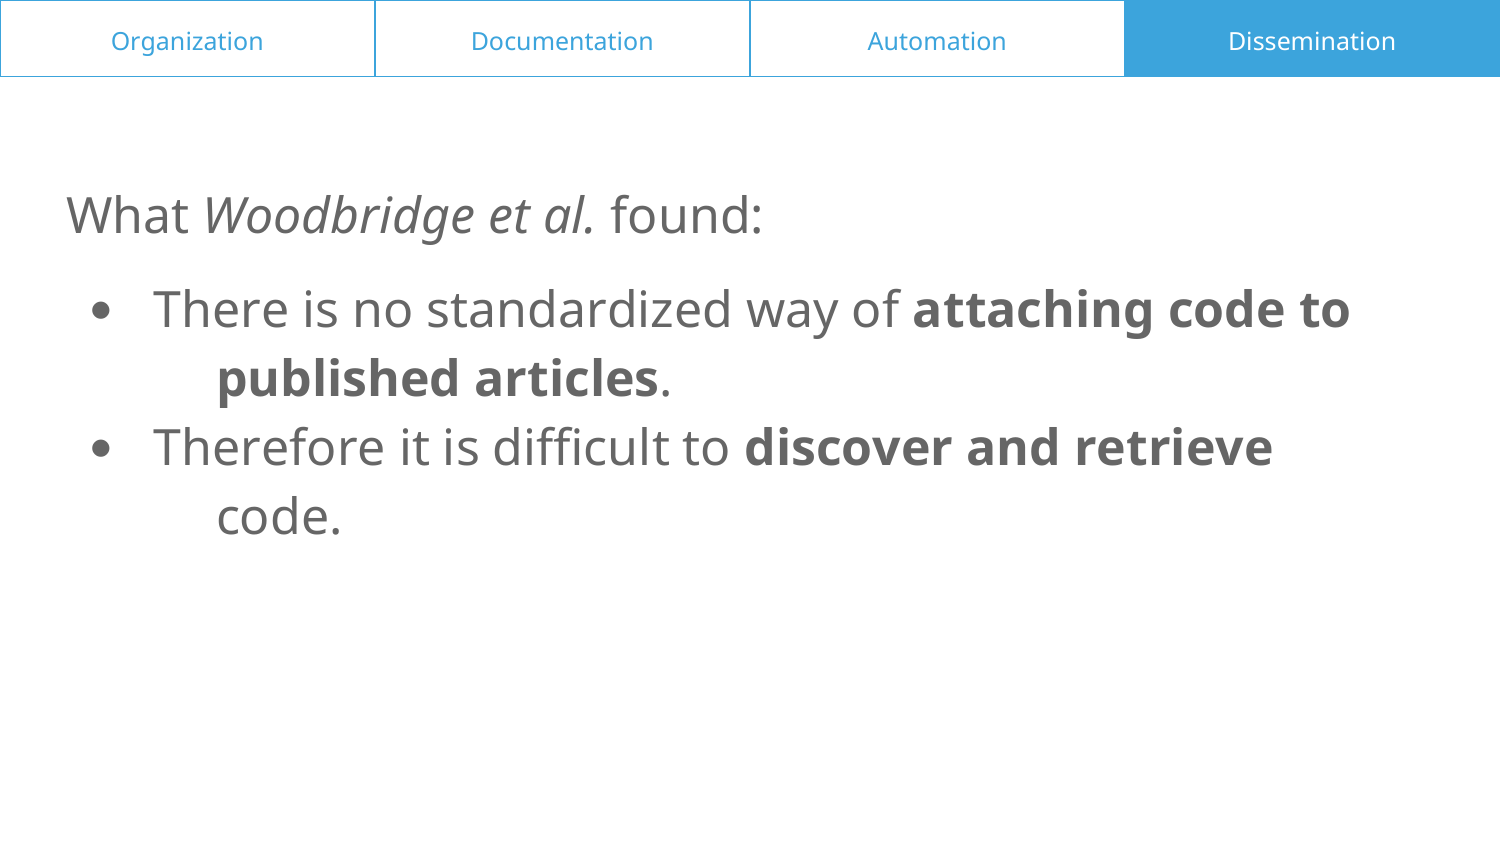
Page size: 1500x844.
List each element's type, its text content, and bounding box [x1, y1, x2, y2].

text_box Documentation [375, 0, 749, 77]
text_box Organization [0, 0, 374, 77]
text_box Dissemination [1125, 0, 1500, 77]
list What Woodbridge et al. found: There is no standardized way of attaching code to published articles. Therefore it is difficult to discover and retrieve code. [51, 159, 1424, 750]
text_box Automation [750, 0, 1124, 77]
